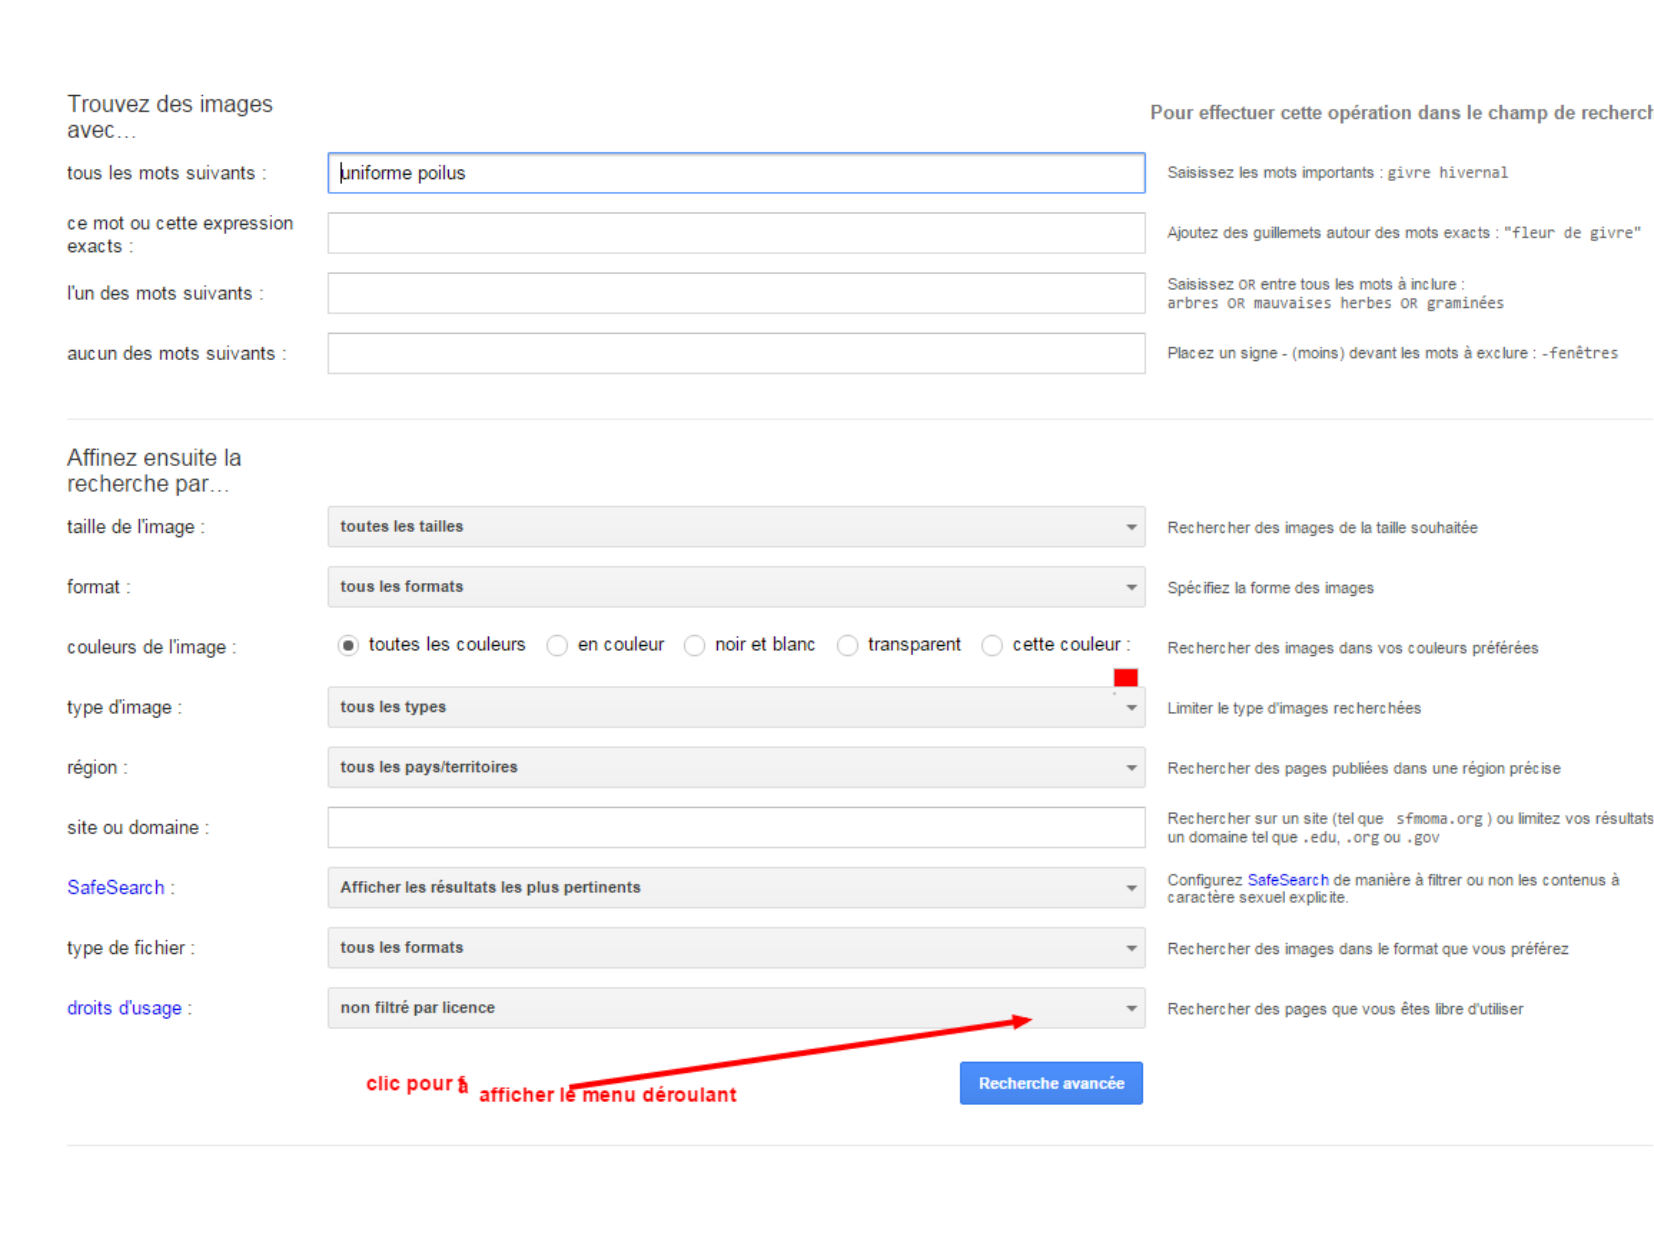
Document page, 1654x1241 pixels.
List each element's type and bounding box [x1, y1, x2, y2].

picture [3, 85, 1654, 1155]
